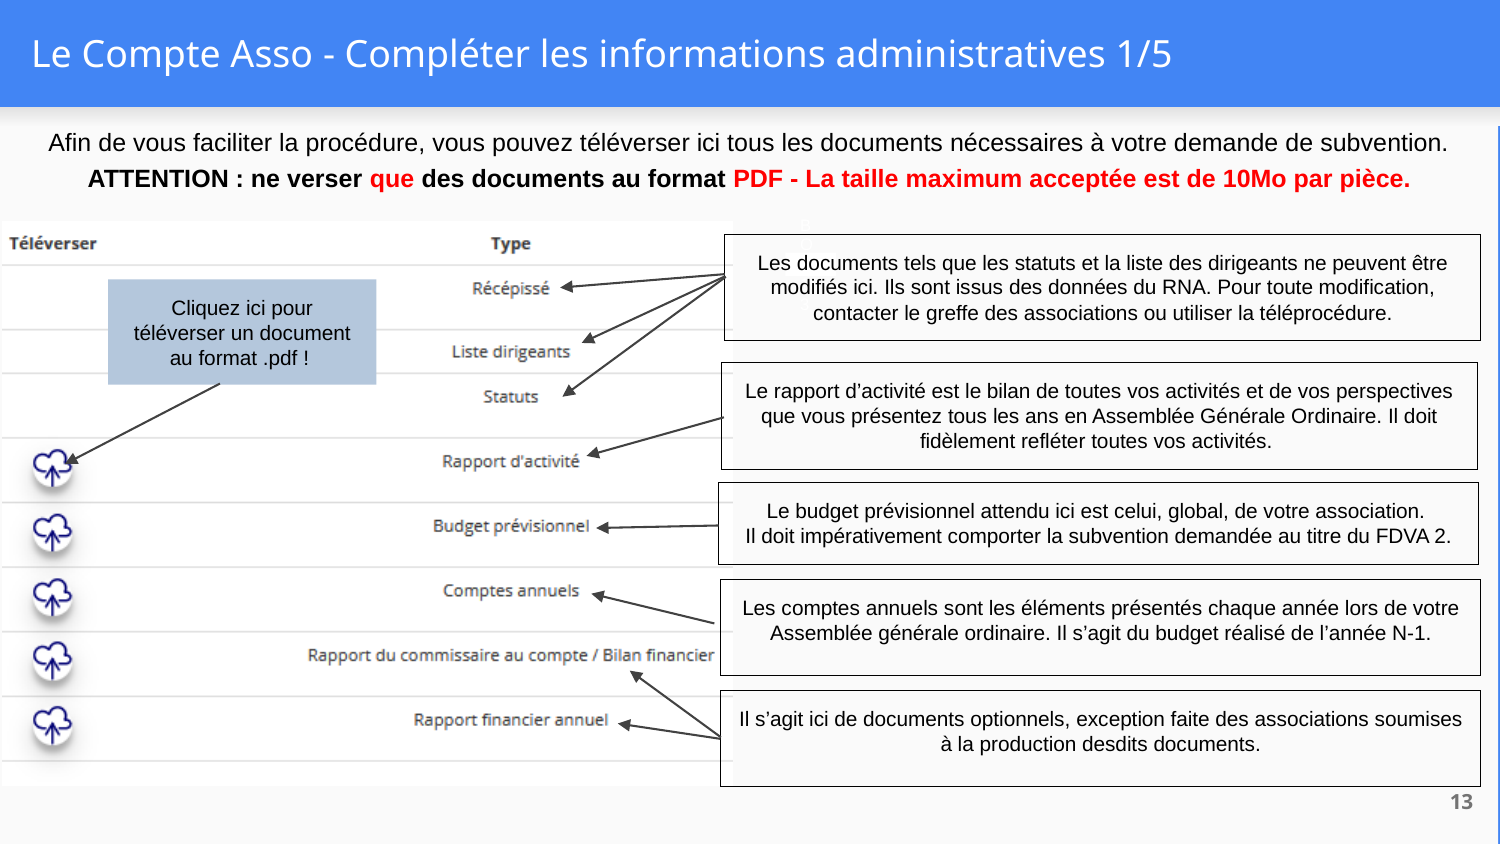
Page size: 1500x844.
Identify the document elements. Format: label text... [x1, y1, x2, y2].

text_box Afin de vous faciliter la procédure, vous pouvez téléverser ici tous les documents nécessaires à votre demande de subvention. ATTENTION : ne verser que des documents au format PDF - La taille maximum acceptée est de 10Mo par pièce. [11, 111, 1488, 205]
slide_number <numéro> [1398, 770, 1489, 835]
picture [2, 221, 733, 786]
text_box Le rapport d’activité est le bilan de toutes vos activités et de vos perspectives que vous présentez tous les ans en Assemblée Générale Ordinaire. Il doit fidèlement refléter toutes vos activités. [721, 362, 1478, 470]
text_box Le budget prévisionnel attendu ici est celui, global, de votre association. Il doit impérativement comporter la subvention demandée au titre du FDVA 2. [718, 482, 1479, 565]
text_box Les documents tels que les statuts et la liste des dirigeants ne peuvent être modifiés ici. Ils sont issus des données du RNA. Pour toute modification, contacter le greffe des associations ou utiliser la téléprocédure. [724, 234, 1481, 341]
text_box Cliquez ici pour téléverser un document au format .pdf ! [108, 279, 377, 385]
title Le Compte Asso - Compléter les informations administratives 1/5 [16, 2, 1464, 102]
text_box Les comptes annuels sont les éléments présentés chaque année lors de votre Assemblée générale ordinaire. Il s’agit du budget réalisé de l’année N-1. [720, 579, 1481, 676]
text_box Il s’agit ici de documents optionnels, exception faite des associations soumises à la production desdits documents. [720, 690, 1481, 787]
